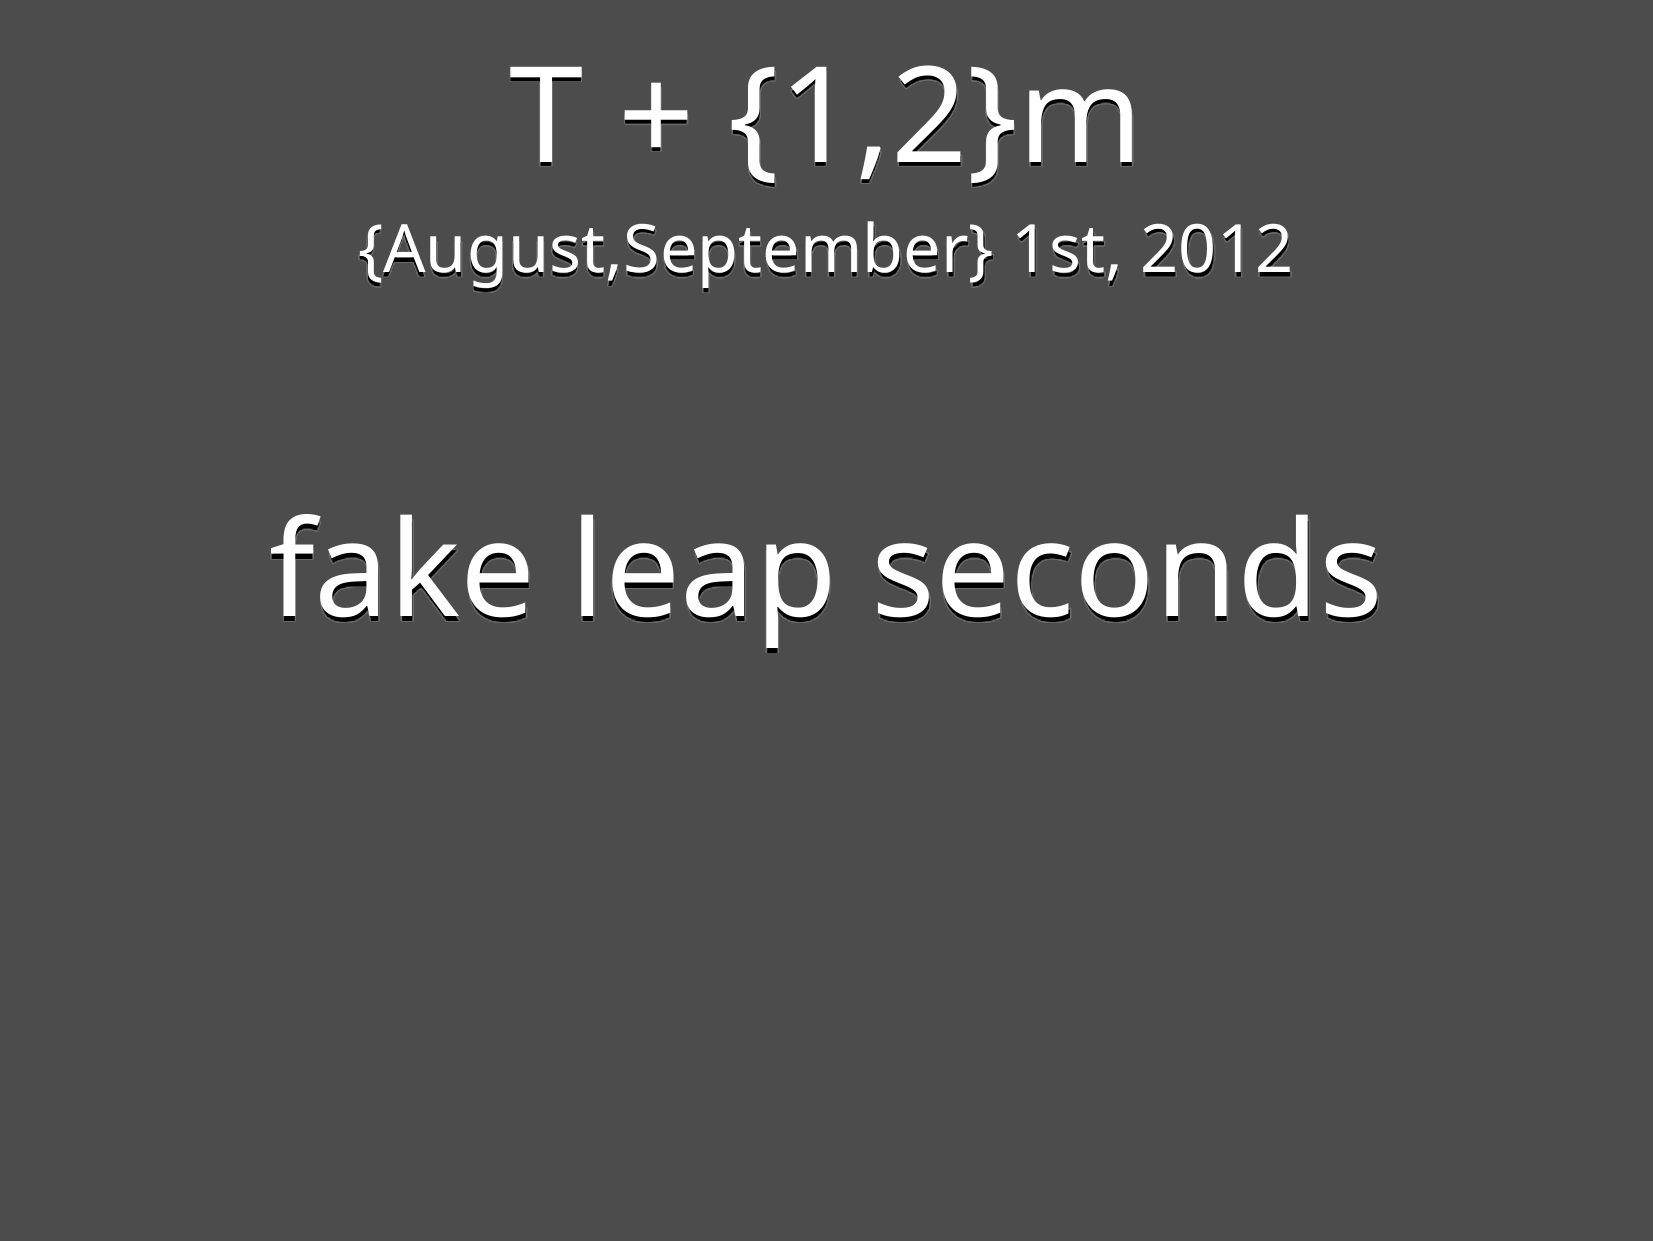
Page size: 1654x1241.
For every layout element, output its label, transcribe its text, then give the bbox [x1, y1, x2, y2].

title T + {1,2}m {August,September} 1st, 2012 fake leap seconds [82, 67, 1571, 608]
